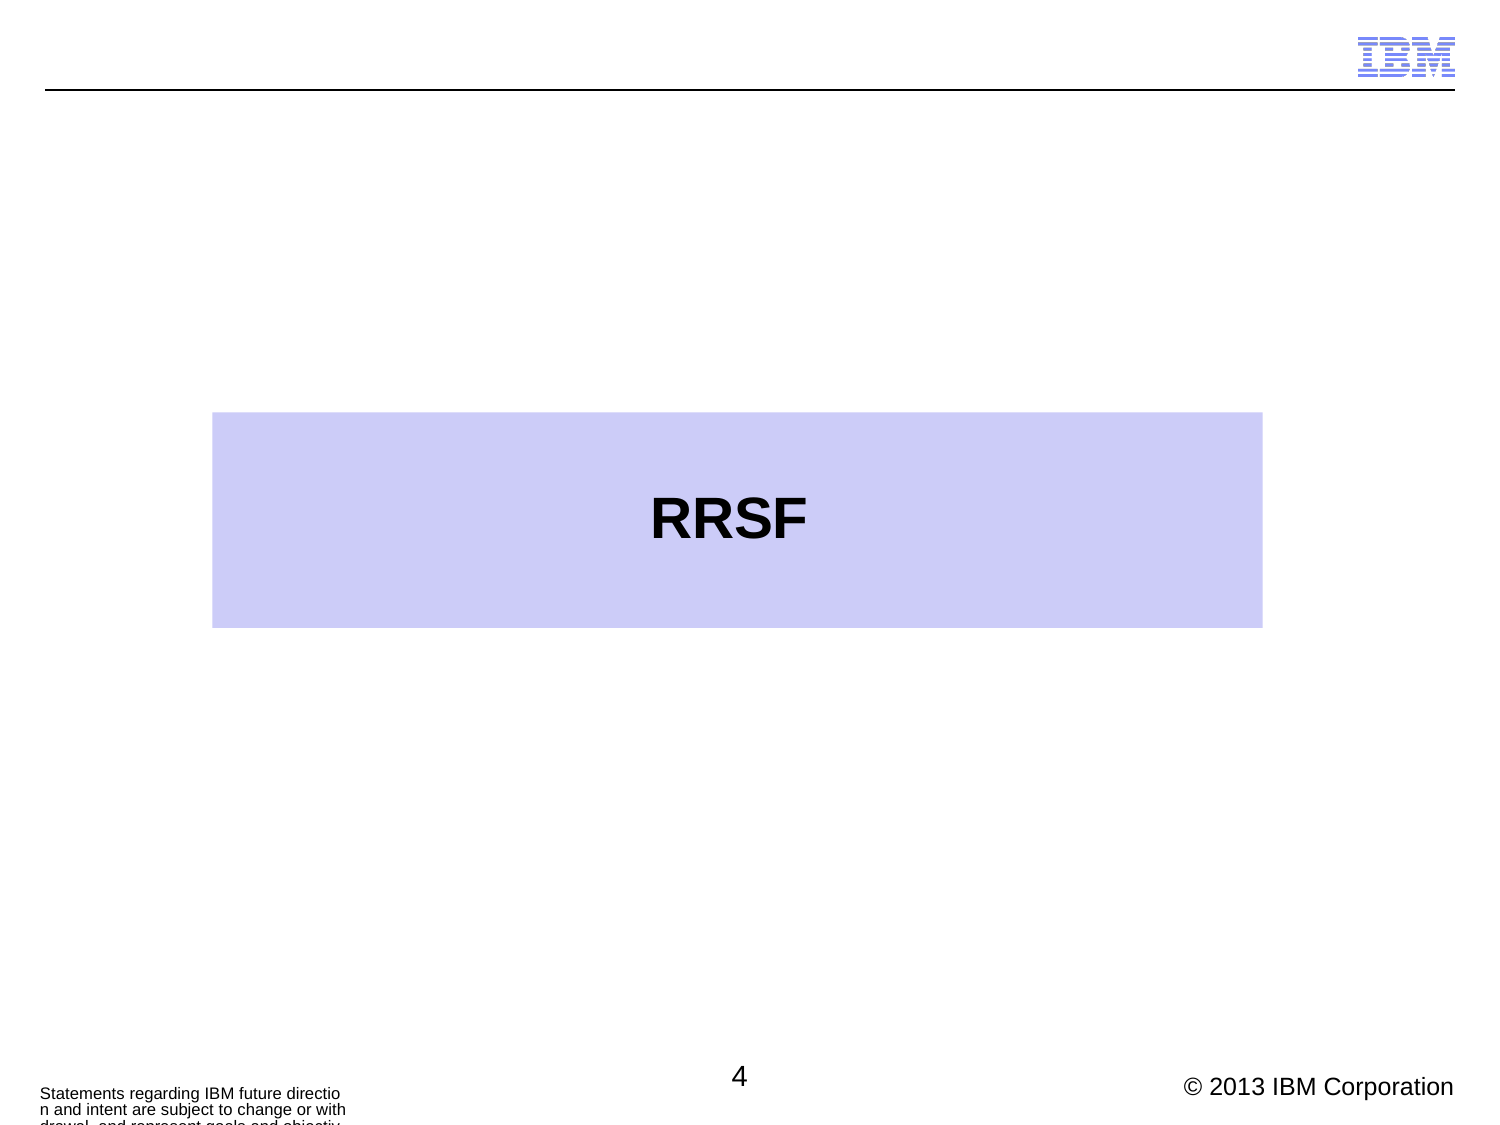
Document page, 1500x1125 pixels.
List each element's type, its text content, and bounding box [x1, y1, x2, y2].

text_box RRSF [212, 412, 1263, 628]
picture [1358, 37, 1455, 77]
